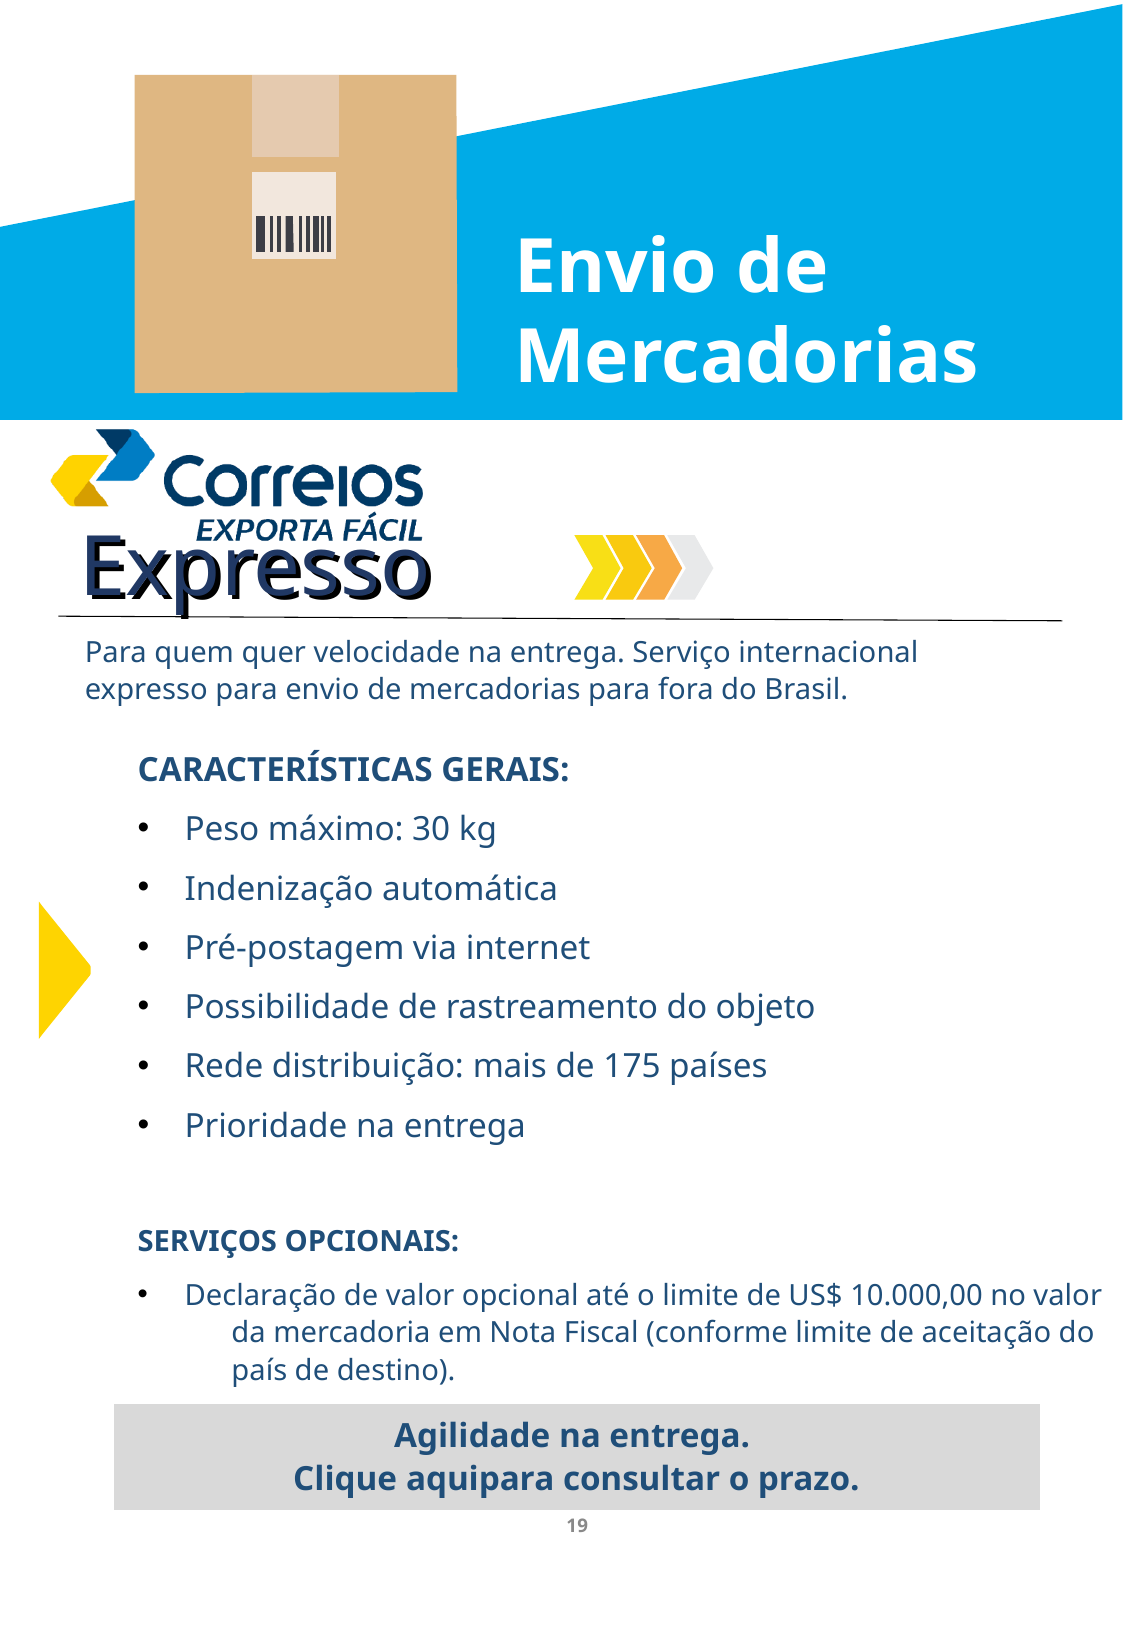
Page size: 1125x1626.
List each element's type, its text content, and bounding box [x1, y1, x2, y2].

picture [38, 901, 91, 1039]
picture [0, 4, 1116, 393]
text_box Agilidade na entrega. Clique aquipara consultar o prazo. [114, 1404, 1040, 1510]
text_box Para quem quer velocidade na entrega. Serviço internacional expresso para envio de mercadorias para fora do Brasil. [70, 623, 1062, 713]
text_box <número> [551, 1483, 805, 1570]
text_box Expresso [188, 504, 1083, 620]
text_box Expresso [64, 591, 181, 616]
picture [0, 421, 473, 591]
picture [573, 534, 714, 600]
text_box Envio de Mercadorias [499, 210, 1083, 405]
text_box CARACTERÍSTICAS GERAIS: Peso máximo: 30 kg Indenização automática Pré-postagem via internet Possibilidade de rastreamento do objeto Rede distribuição: mais de 175 países Prioridade na entrega SERVIÇOS OPCIONAIS: Declaração de valor opcional até o limite de US$ 10.000,00 no valor da mercadoria em Nota Fiscal (conforme limite de aceitação do país de destino). [123, 738, 1125, 1394]
